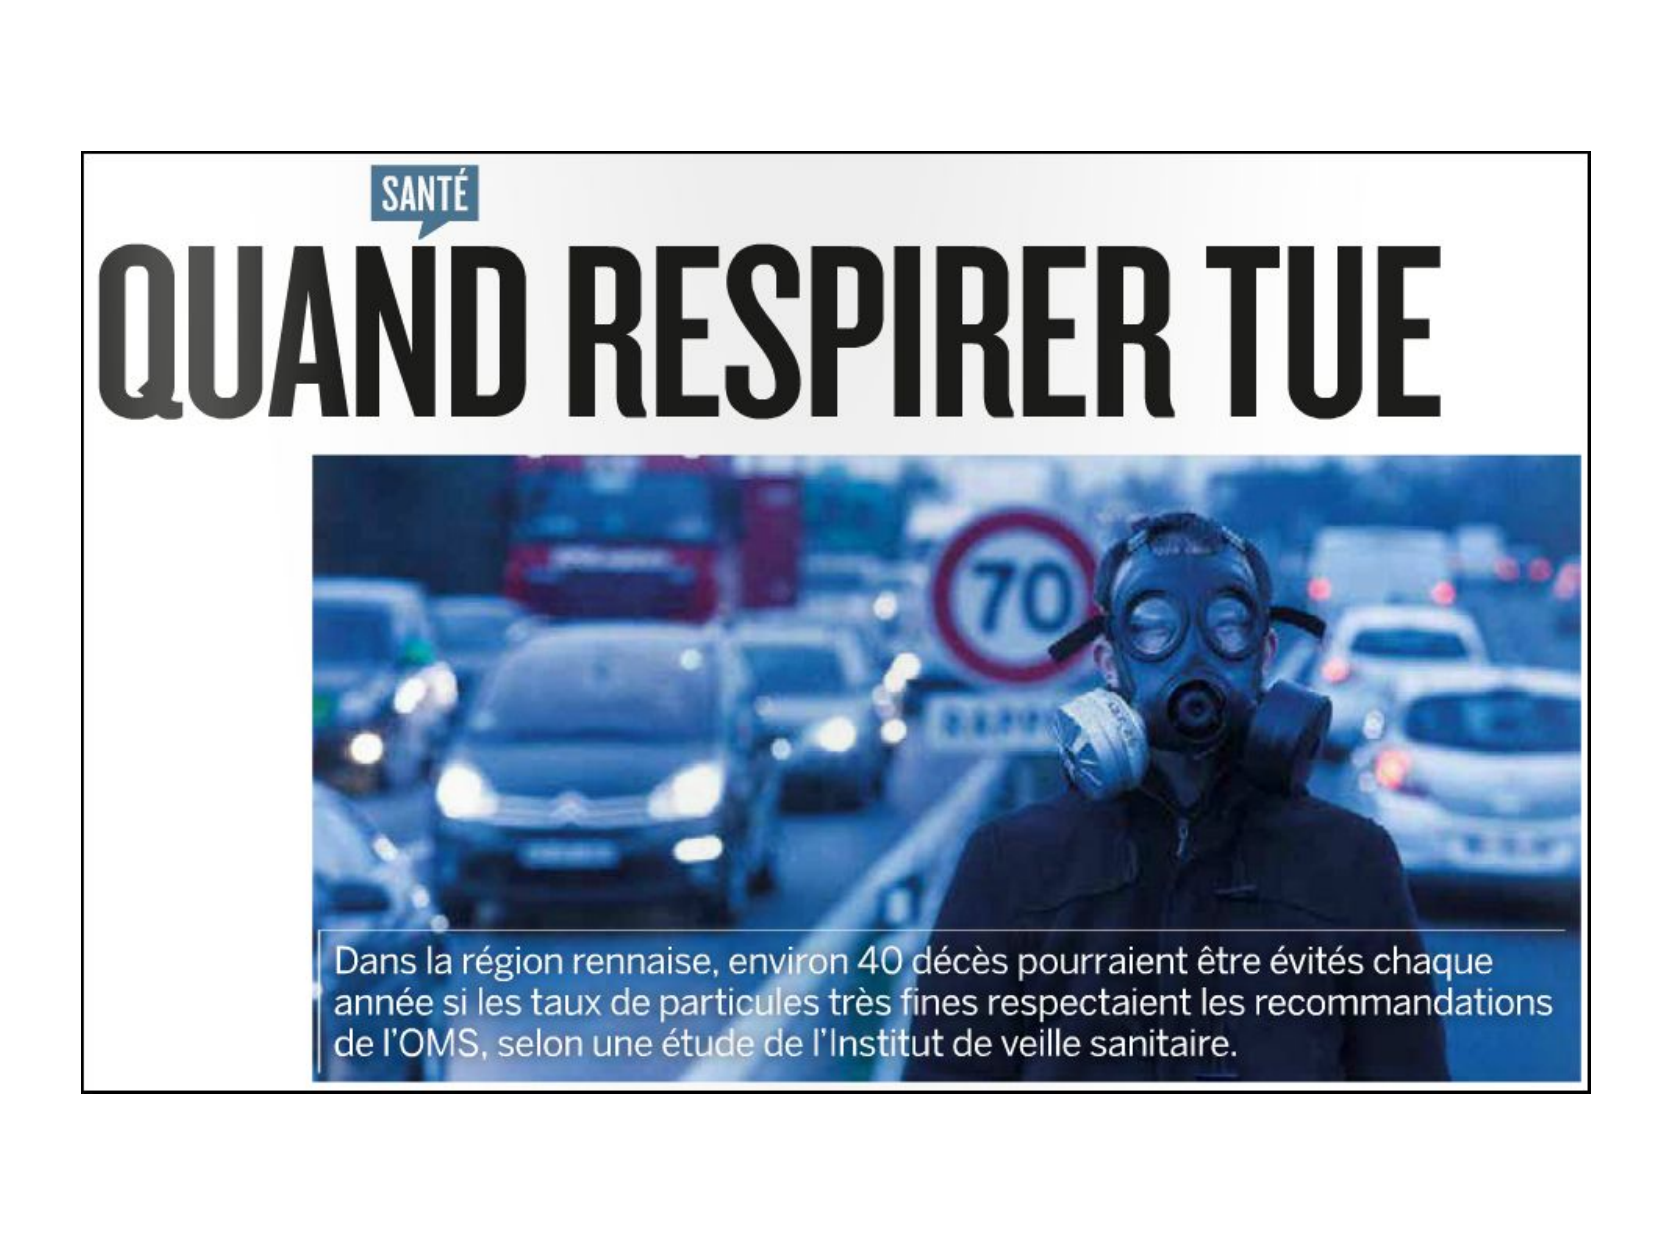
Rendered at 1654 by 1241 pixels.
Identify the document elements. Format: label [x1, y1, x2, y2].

picture [81, 151, 1591, 1095]
